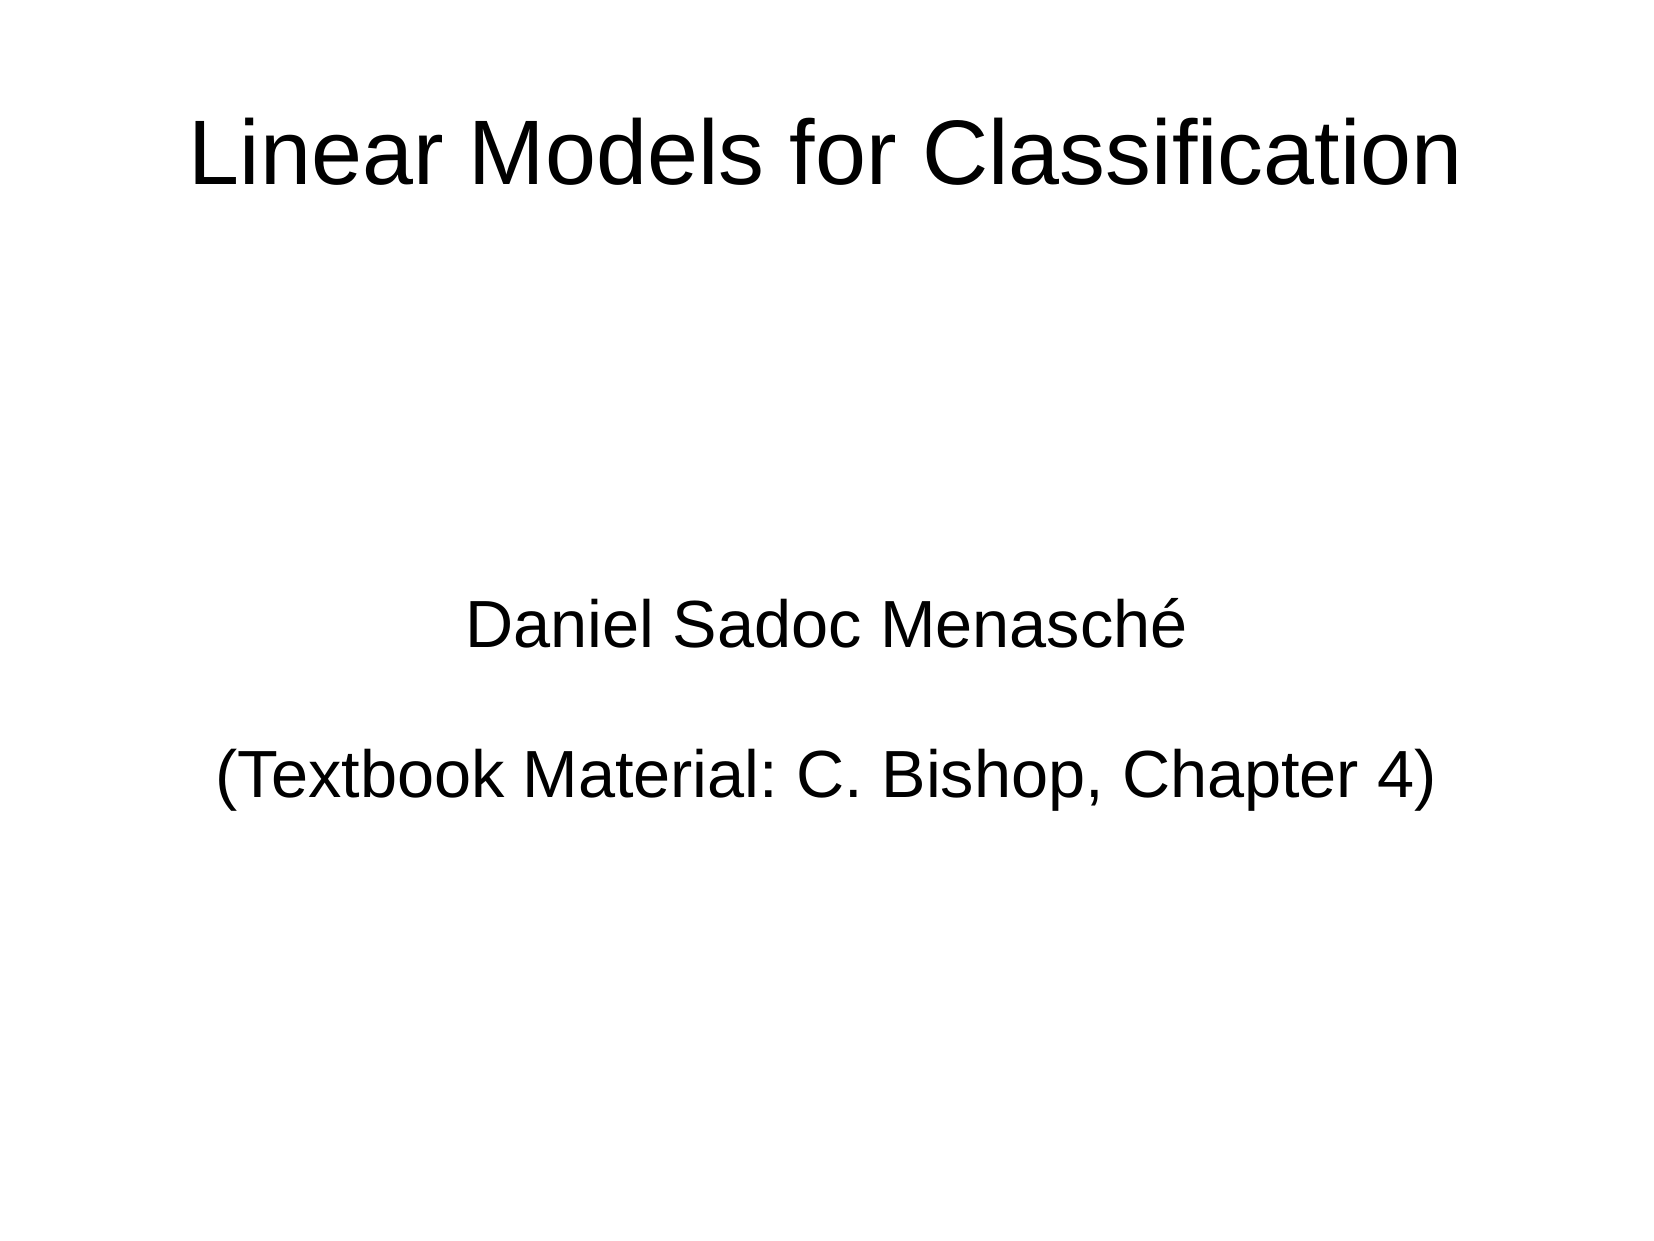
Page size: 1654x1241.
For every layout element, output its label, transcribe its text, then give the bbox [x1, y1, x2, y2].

subtitle Daniel Sadoc Menasché (Textbook Material: C. Bishop, Chapter 4) [82, 290, 1571, 1109]
title Linear Models for Classification [82, 49, 1571, 257]
